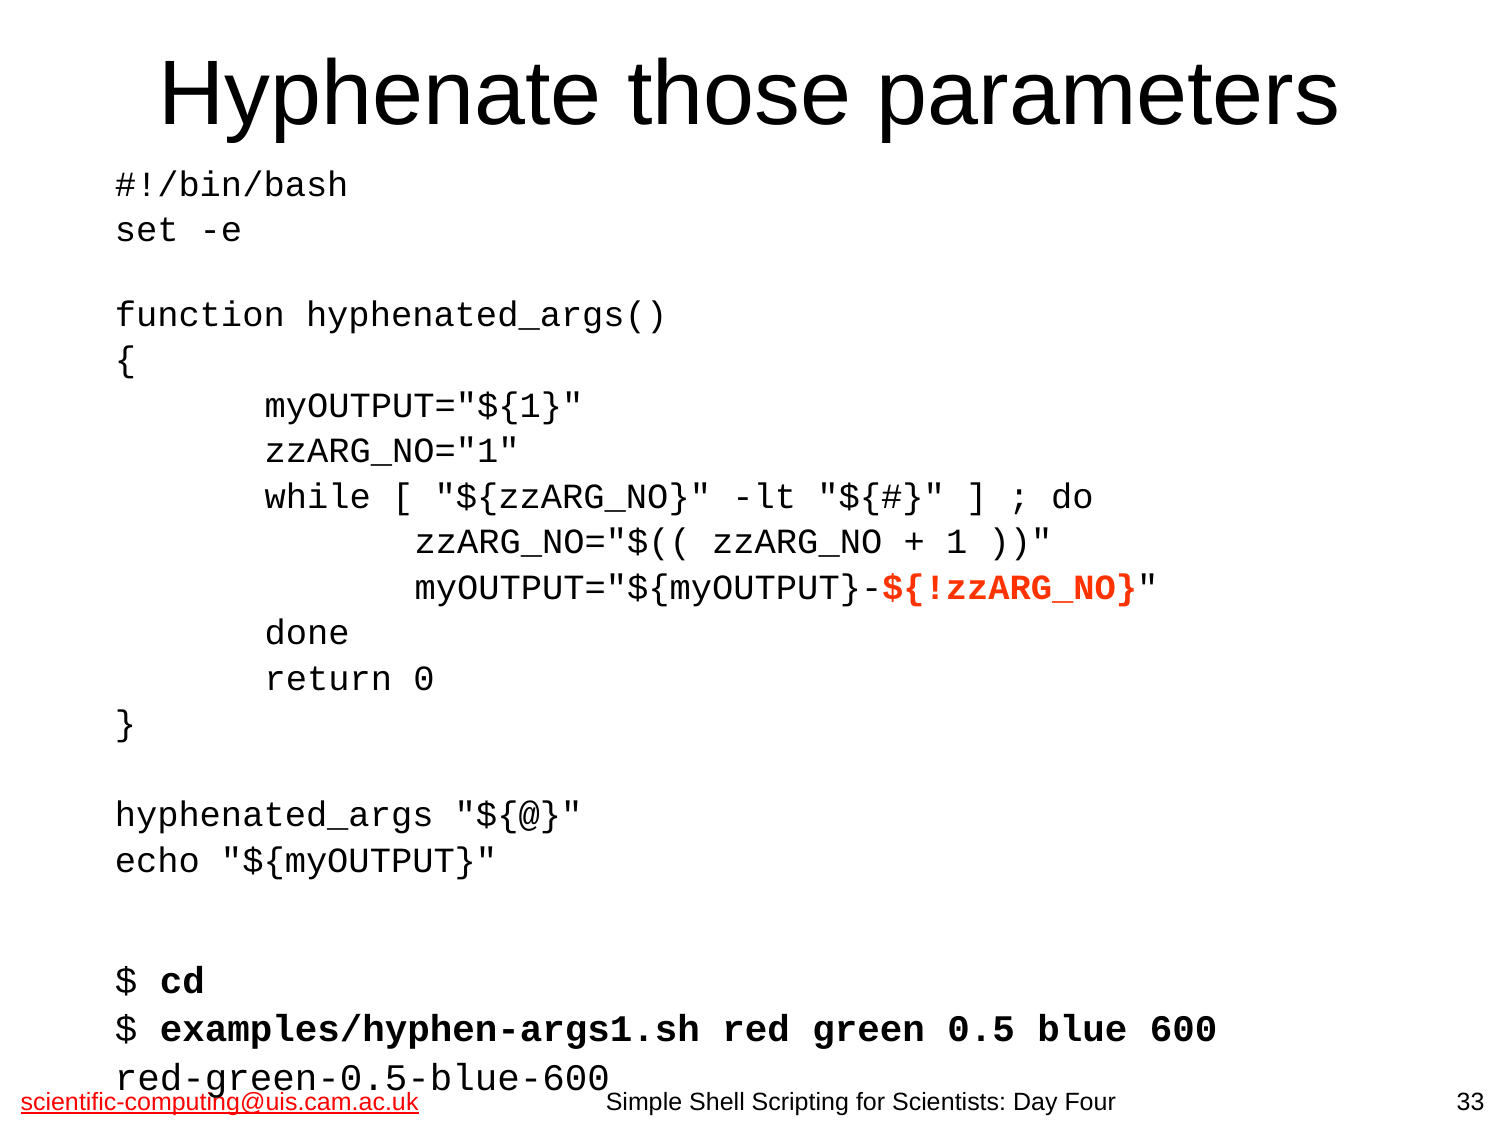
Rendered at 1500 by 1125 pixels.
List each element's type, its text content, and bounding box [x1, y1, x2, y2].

title Hyphenate those parameters [112, 33, 1388, 152]
list #!/bin/bash set -e function hyphenated_args() { myOUTPUT="${1}" zzARG_NO="1" while [ "${zzARG_NO}" -lt "${#}" ] ; do zzARG_NO="$(( zzARG_NO + 1 ))" myOUTPUT="${myOUTPUT}-${!zzARG_NO}" done return 0 } hyphenated_args "${@}" echo "${myOUTPUT}" $ cd $ examples/hyphen-args1.sh red green 0.5 blue 600 red-green-0.5-blue-600 [99, 159, 1401, 1111]
